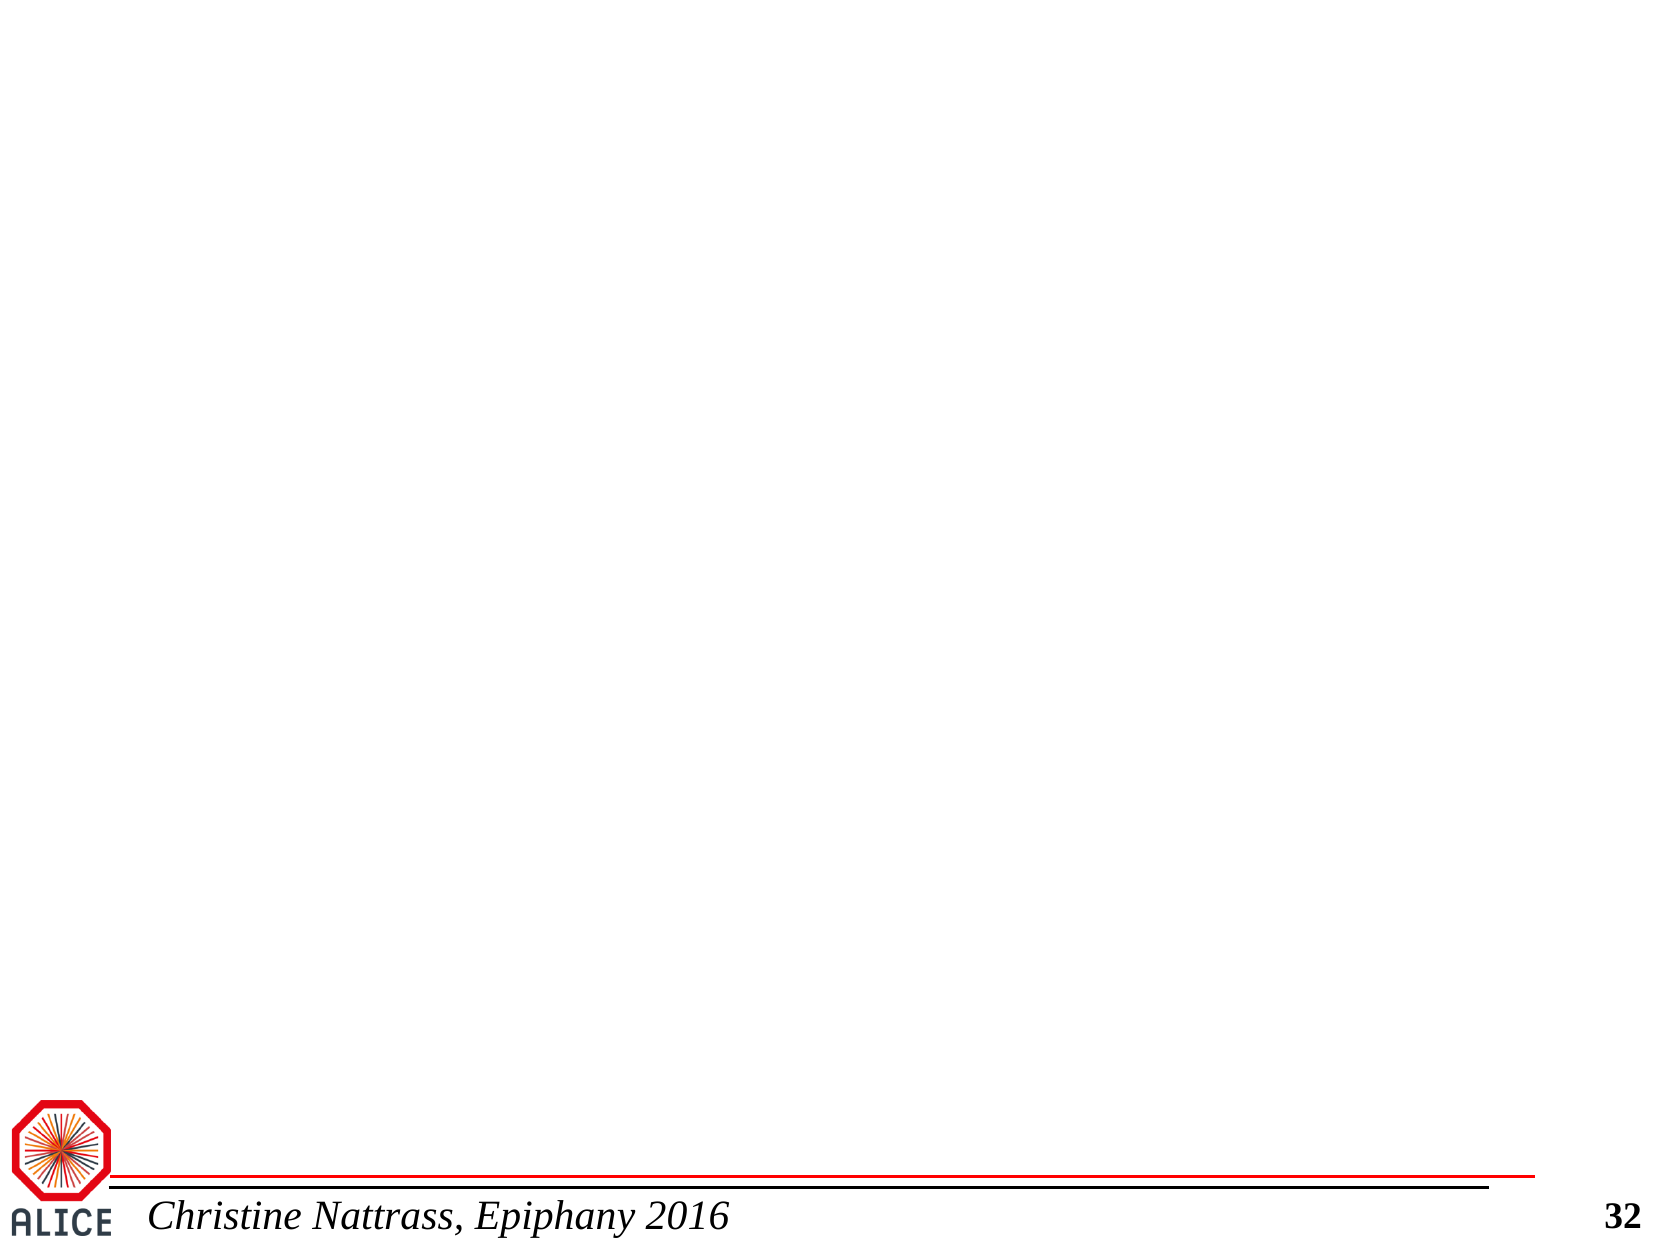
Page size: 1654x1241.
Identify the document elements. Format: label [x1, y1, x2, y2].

picture [11, 1100, 111, 1236]
